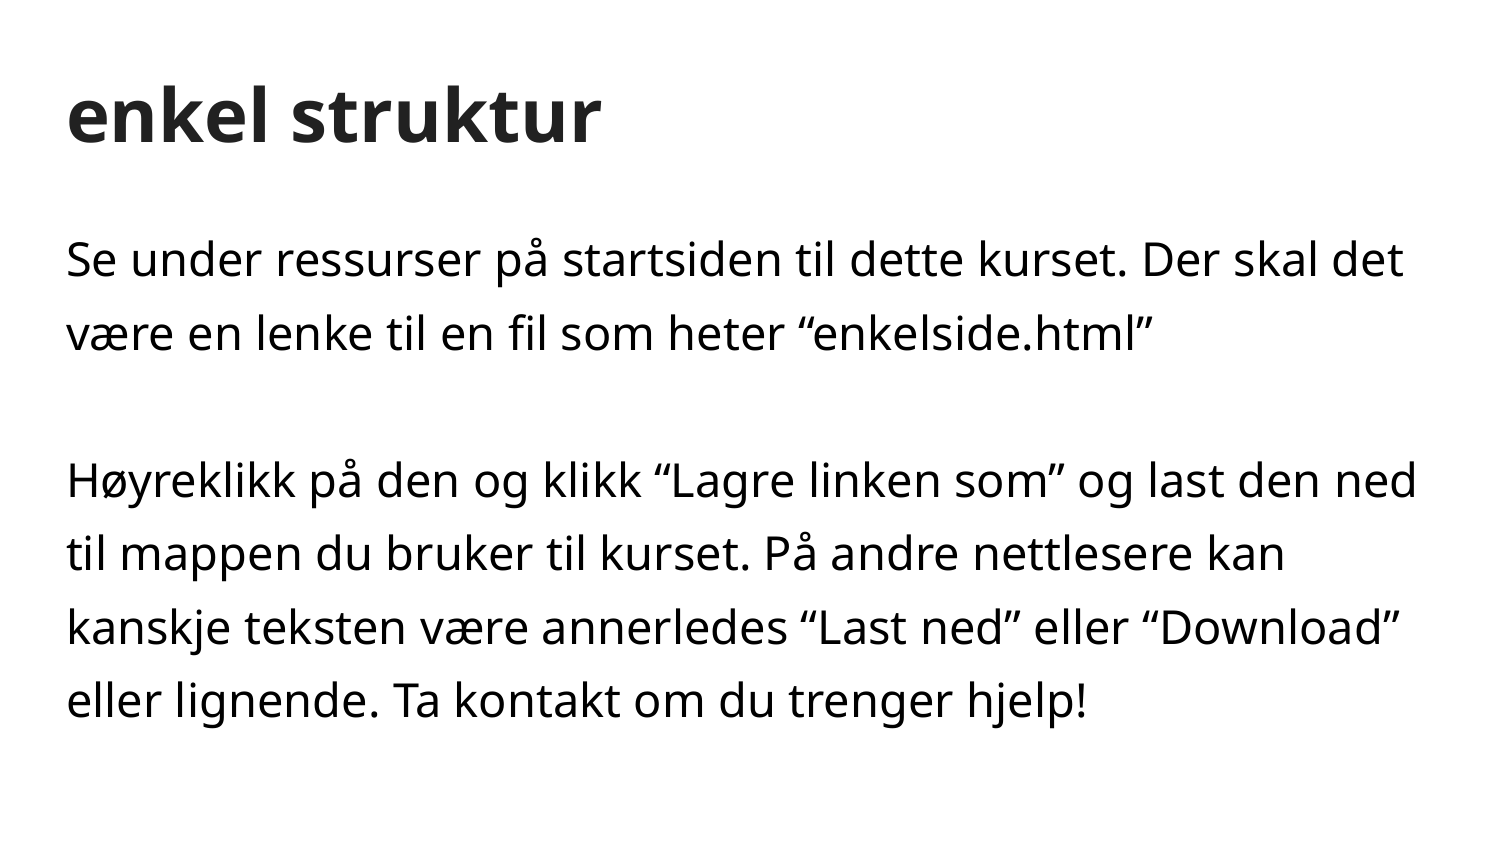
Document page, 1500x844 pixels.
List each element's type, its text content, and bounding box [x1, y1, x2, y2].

title enkel struktur [51, 48, 1449, 180]
list Se under ressurser på startsiden til dette kurset. Der skal det være en lenke til en fil som heter “enkelside.html” Høyreklikk på den og klikk “Lagre linken som” og last den ned til mappen du bruker til kurset. På andre nettlesere kan kanskje teksten være annerledes “Last ned” eller “Download” eller lignende. Ta kontakt om du trenger hjelp! [51, 201, 1449, 750]
